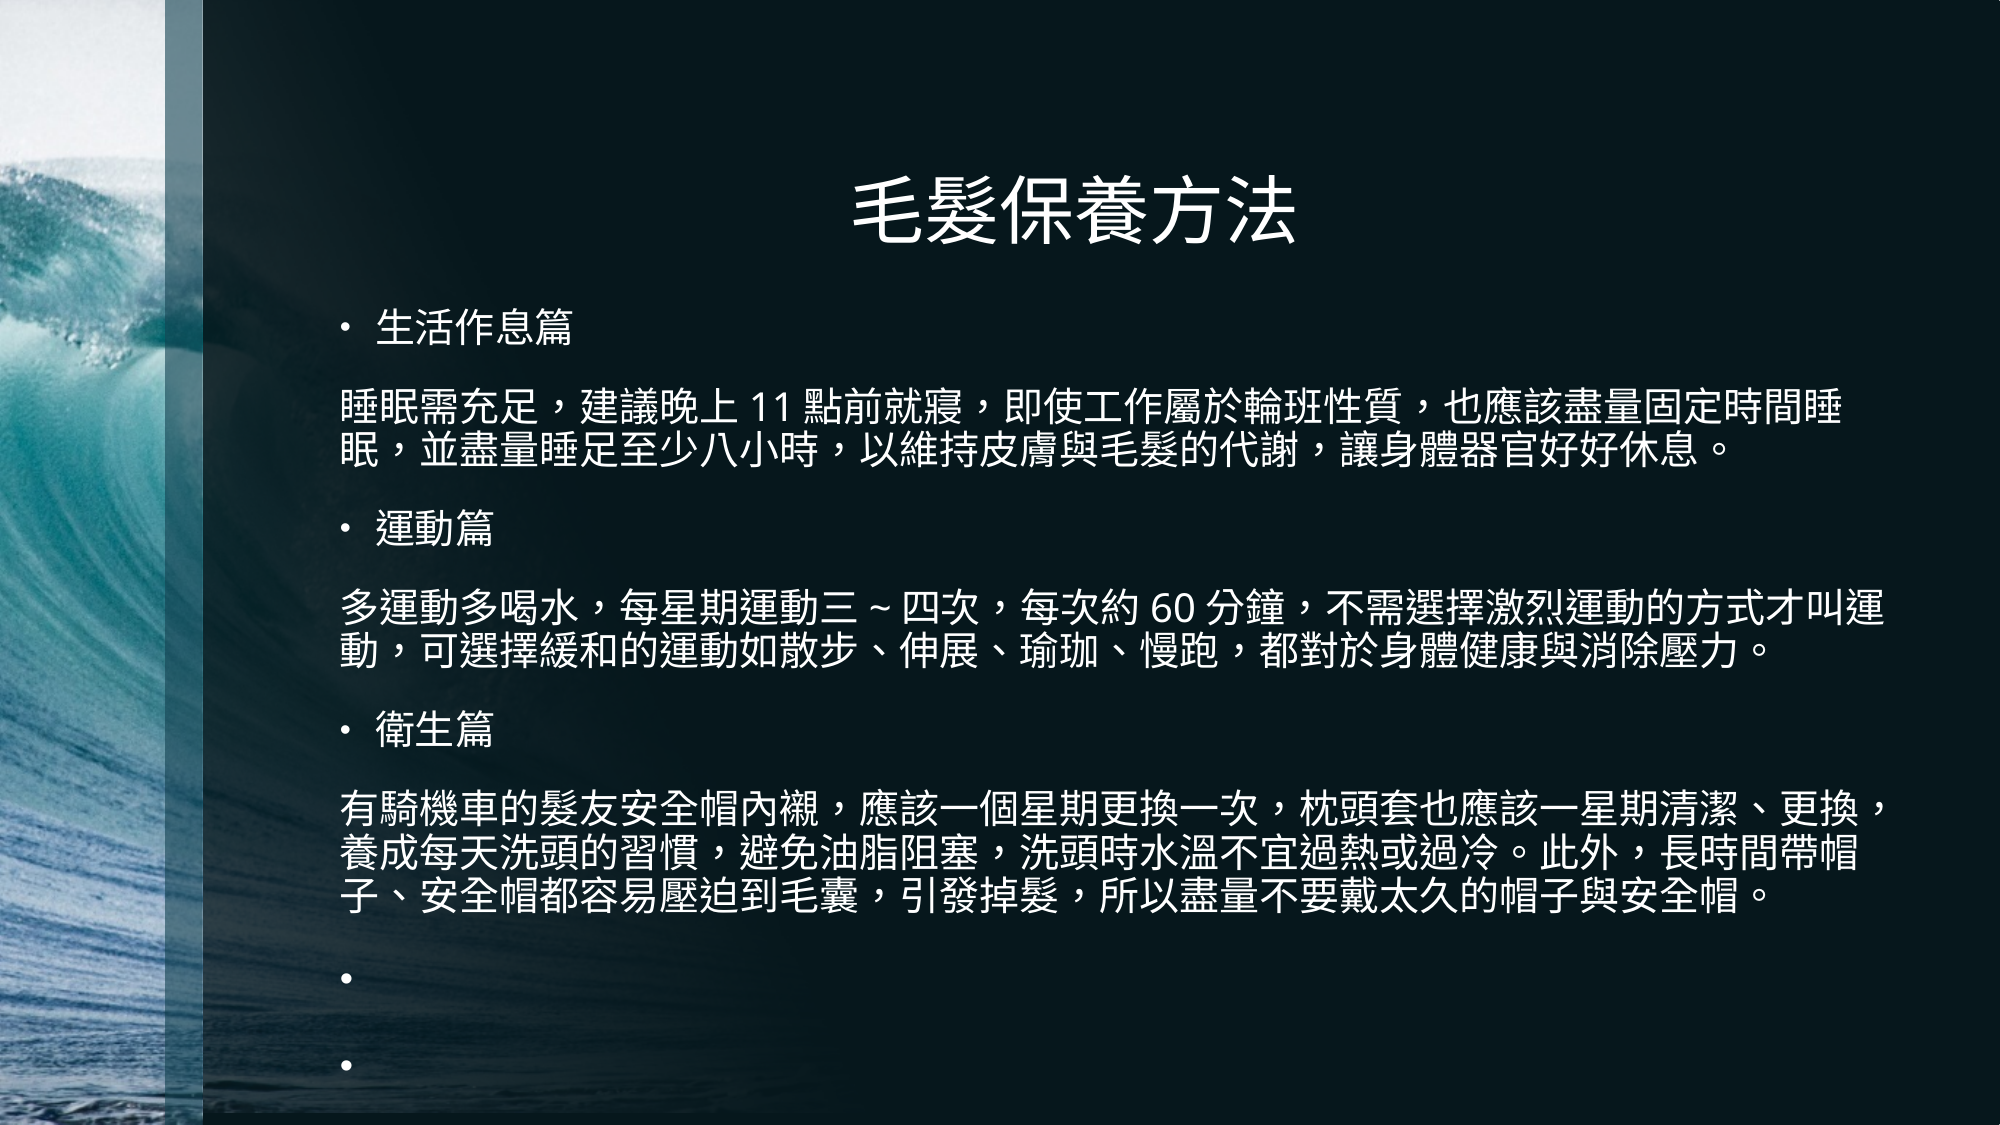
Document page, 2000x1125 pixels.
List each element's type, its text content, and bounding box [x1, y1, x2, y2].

list 生活作息篇 睡眠需充足，建議晚上11點前就寢，即使工作屬於輪班性質，也應該盡量固定時間睡眠，並盡量睡足至少八小時，以維持皮膚與毛髮的代謝，讓身體器官好好休息。 運動篇 多運動多喝水，每星期運動三~四次，每次約60分鐘，不需選擇激烈運動的方式才叫運動，可選擇緩和的運動如散步、伸展、瑜珈、慢跑，都對於身體健康與消除壓力。 衛生篇 有騎機車的髮友安全帽內襯，應該一個星期更換一次，枕頭套也應該一星期清潔、更換，養成每天洗頭的習慣，避免油脂阻塞，洗頭時水溫不宜過熱或過冷。此外，長時間帶帽子、安全帽都容易壓迫到毛囊，引發掉髮，所以盡量不要戴太久的帽子與安全帽。 [324, 299, 1922, 1026]
title 毛髮保養方法 [324, 62, 1825, 263]
